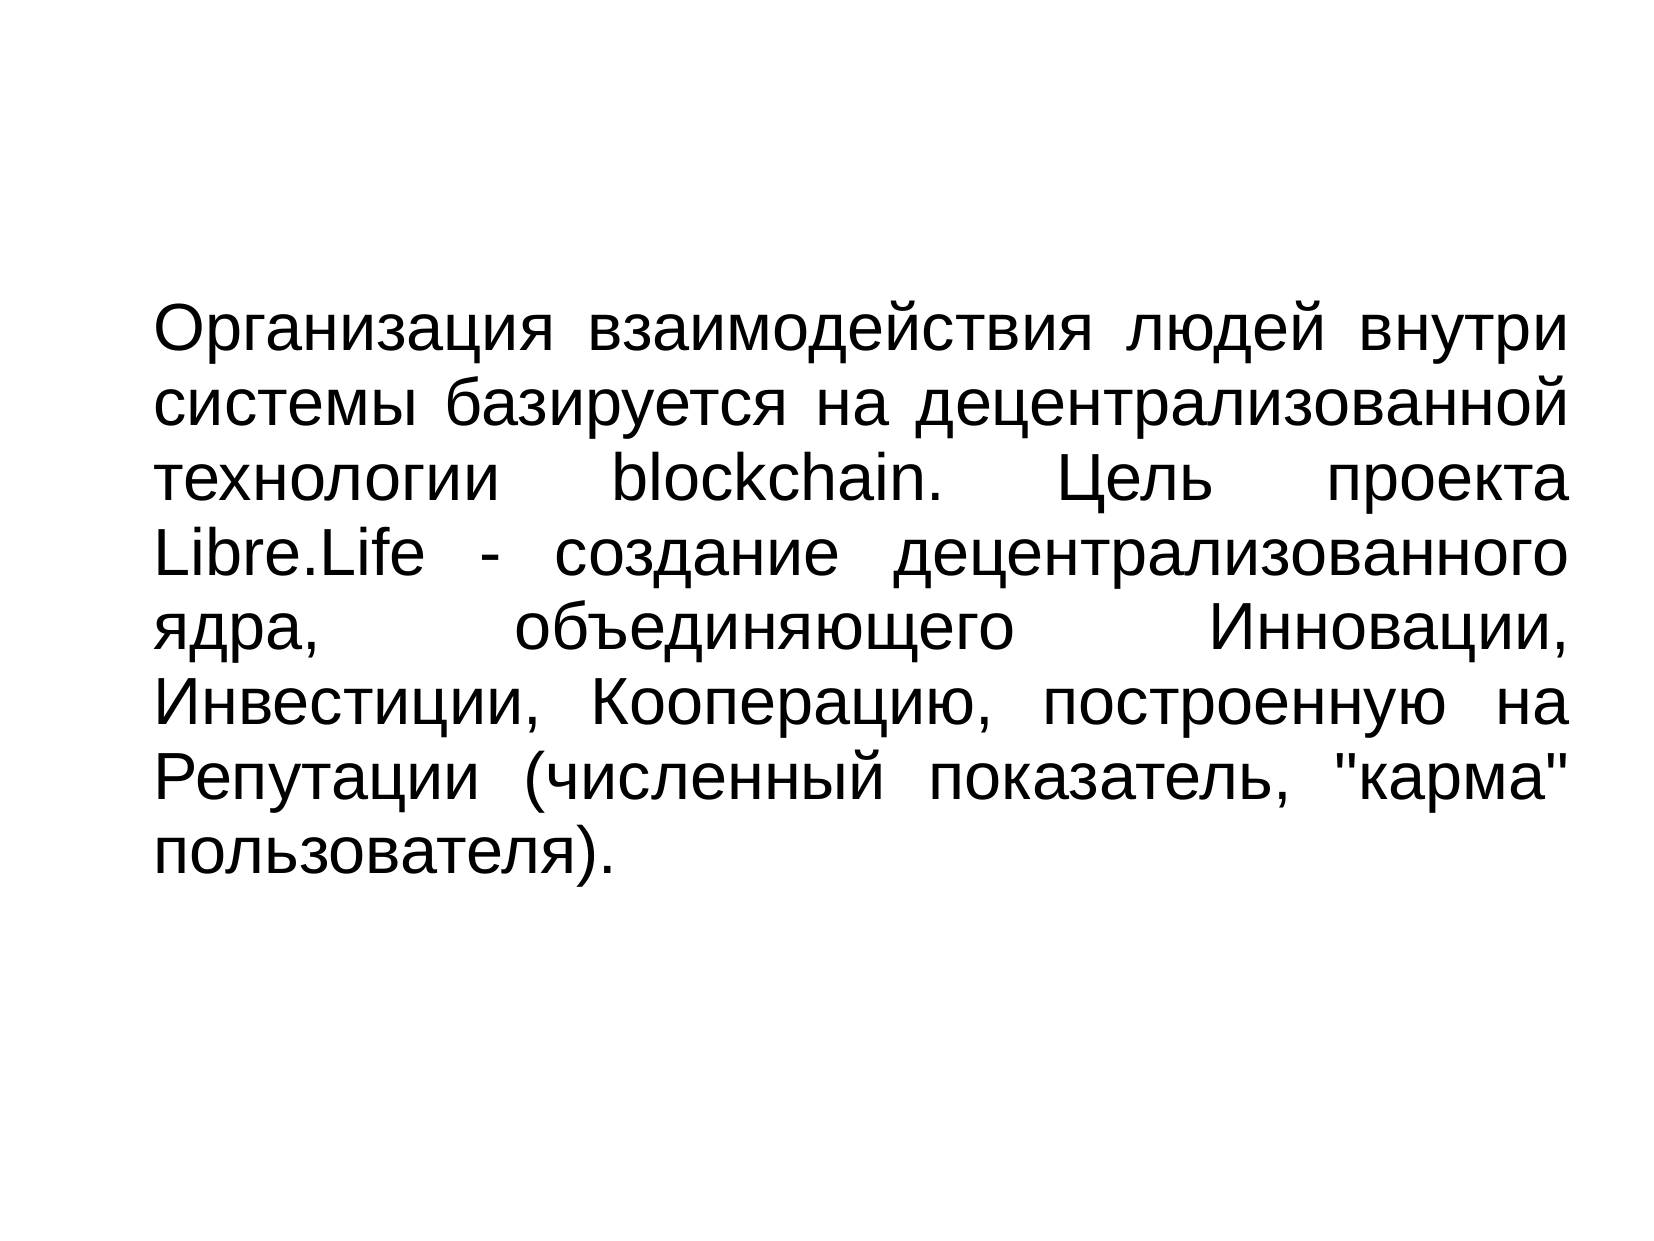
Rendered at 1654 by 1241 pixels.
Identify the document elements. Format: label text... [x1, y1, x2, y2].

list Организация взаимодействия людей внутри системы базируется на децентрализованной технологии blockchain. Цель проекта Libre.Life - создание децентрализованного ядра, объединяющего Инновации, Инвестиции, Кооперацию, построенную на Репутации (численный показатель, "карма" пользователя). [82, 290, 1571, 1010]
